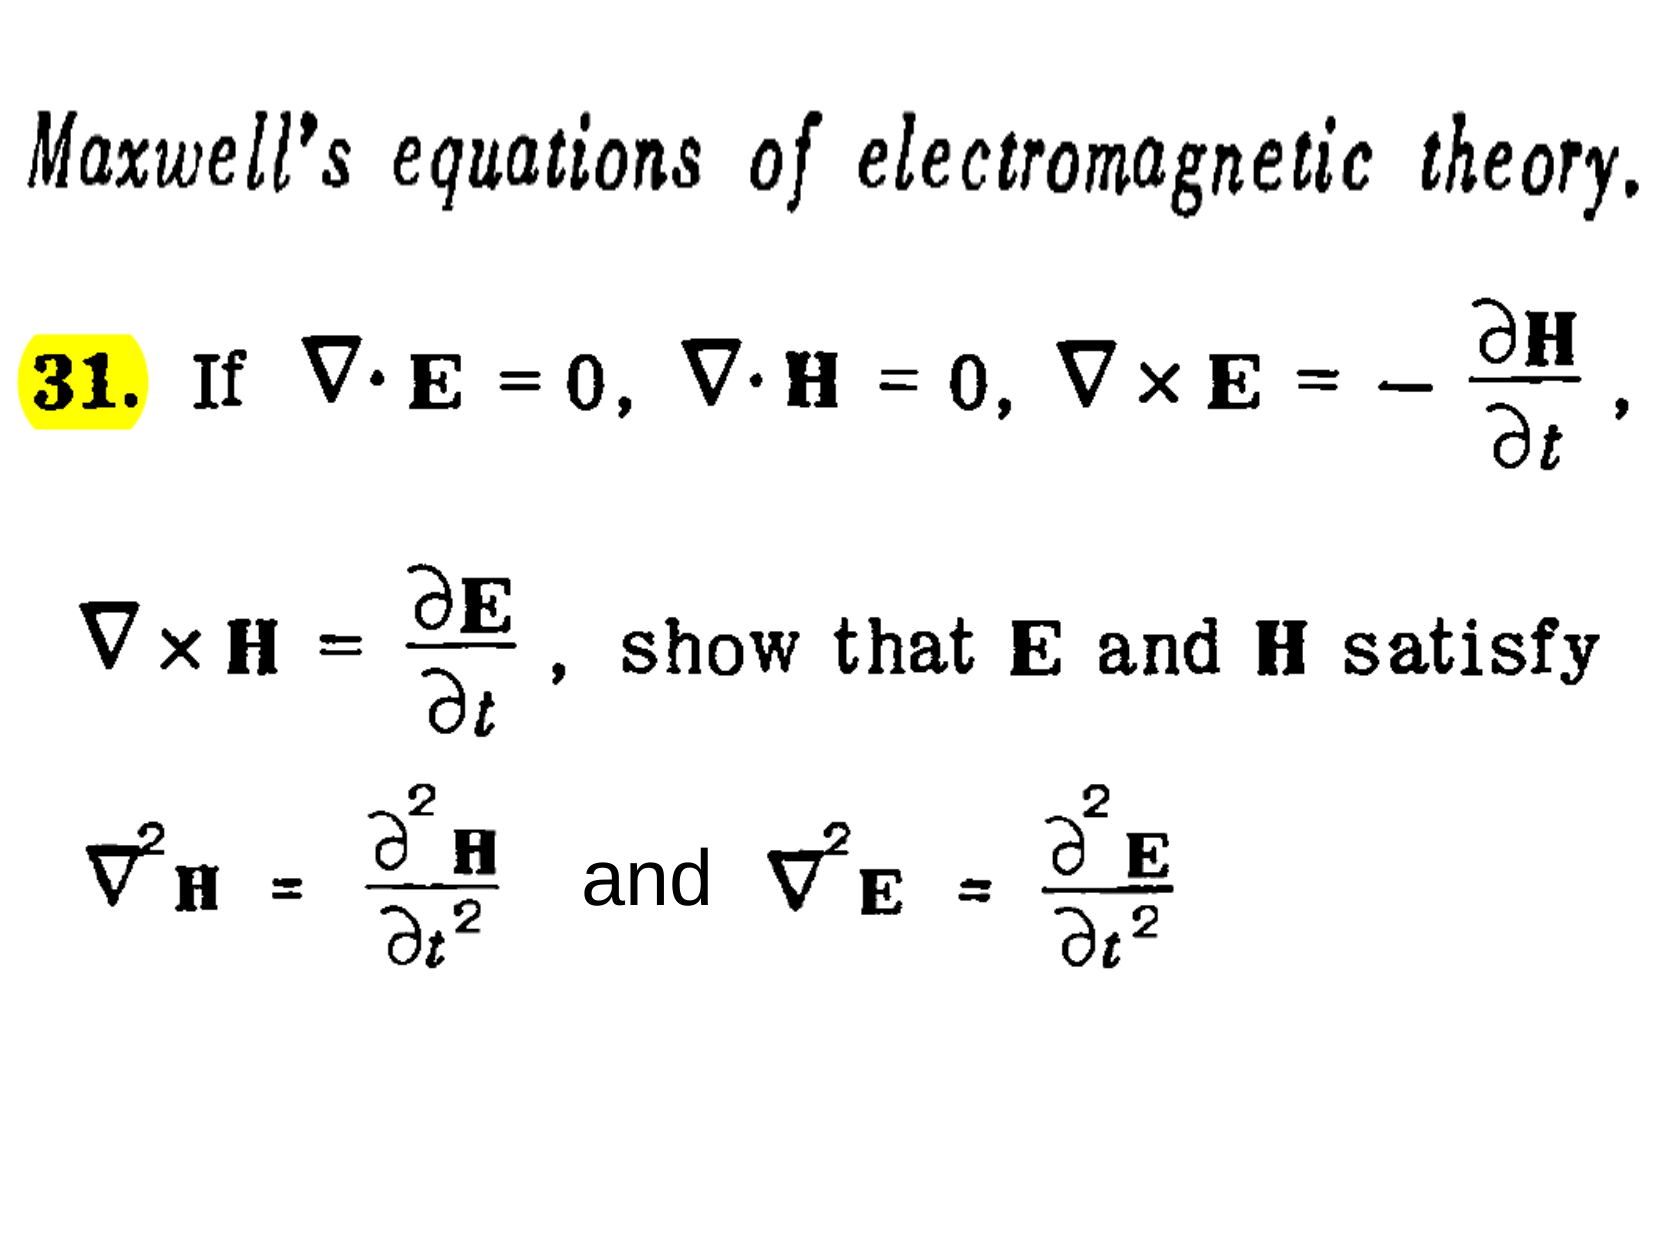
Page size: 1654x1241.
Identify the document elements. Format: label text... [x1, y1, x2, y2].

picture [755, 750, 1202, 981]
picture [11, 35, 1654, 237]
text_box and [566, 826, 755, 931]
picture [0, 295, 1641, 475]
picture [59, 553, 1614, 745]
picture [83, 770, 520, 981]
